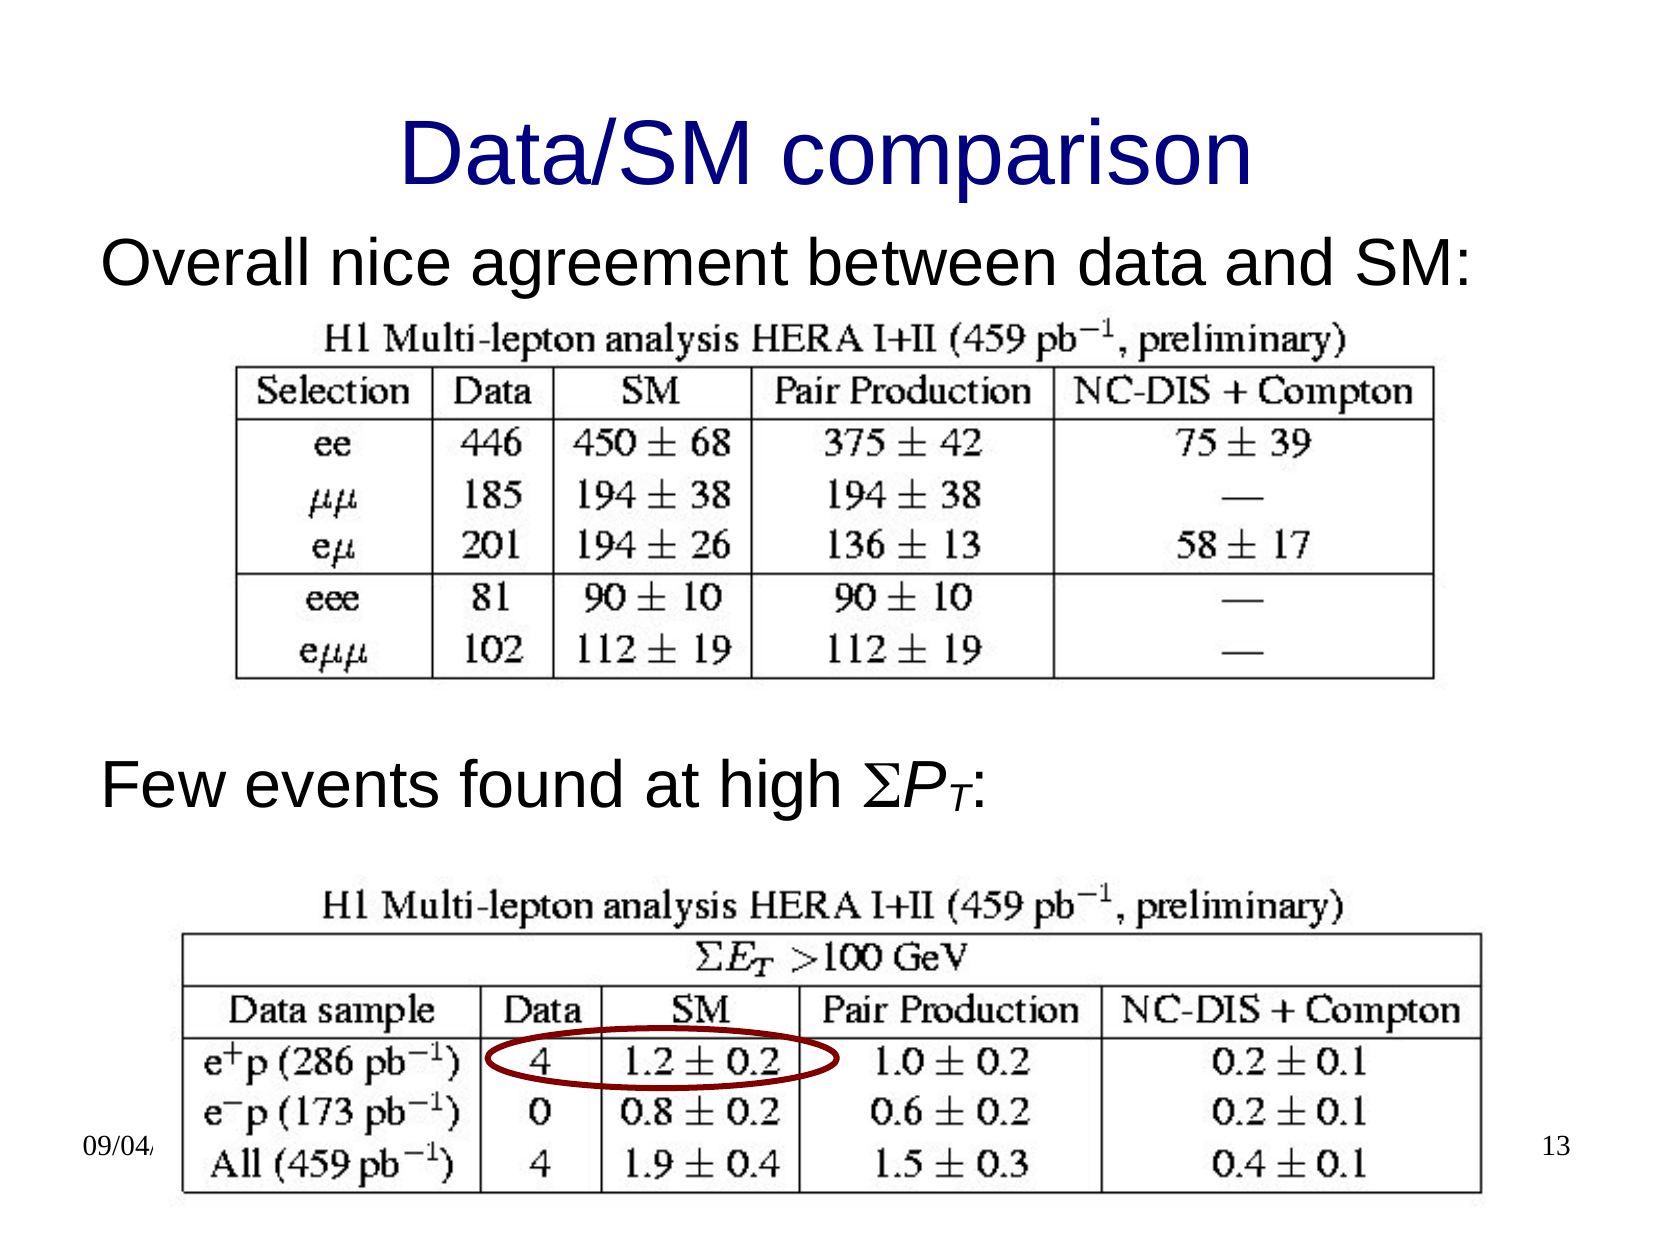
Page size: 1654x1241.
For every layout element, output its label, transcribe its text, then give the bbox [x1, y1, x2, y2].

list Overall nice agreement between data and SM: Few events found at high SPT: [82, 225, 1571, 1044]
picture [213, 306, 1456, 707]
title Data/SM comparison [82, 49, 1571, 225]
picture [153, 875, 1516, 1213]
